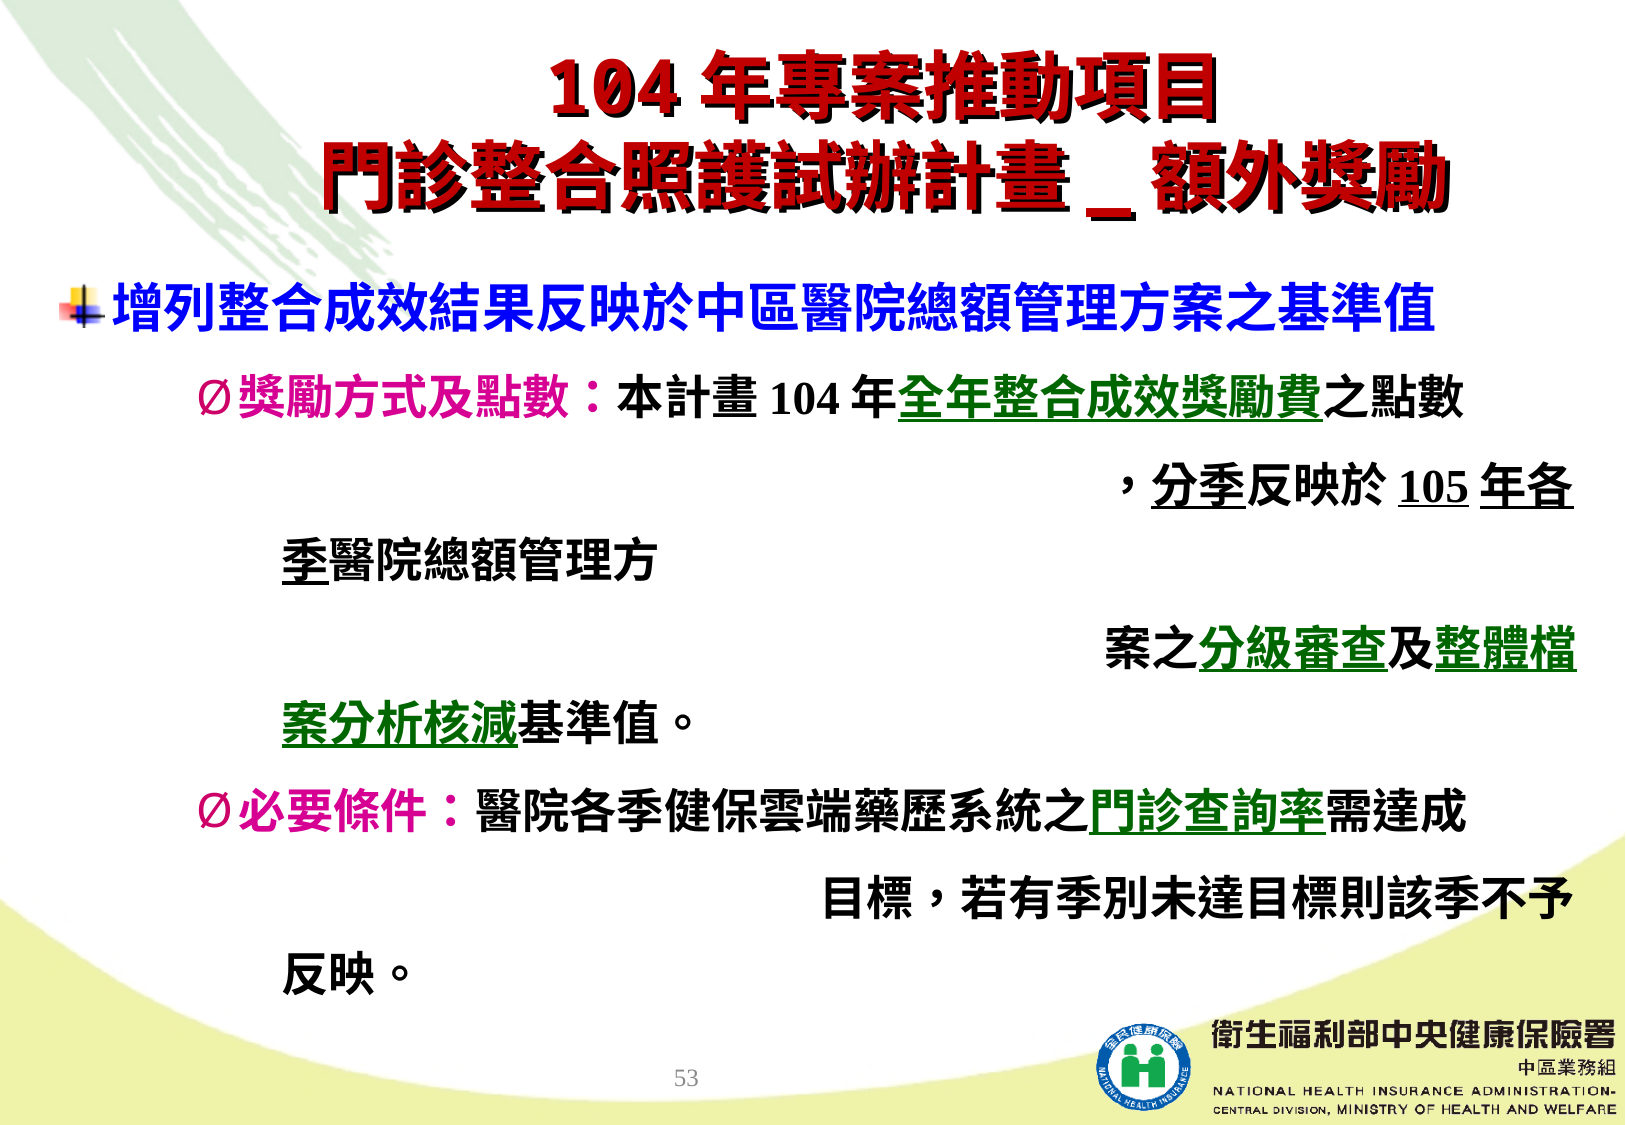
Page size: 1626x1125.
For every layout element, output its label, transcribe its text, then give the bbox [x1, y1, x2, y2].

text_box [658, 1046, 1039, 1107]
list 增列整合成效結果反映於中區醫院總額管理方案之基準值 獎勵方式及點數：本計畫104年全年整合成效獎勵費之點數 ，分季反映於105年各季醫院總額管理方 案之分級審查及整體檔案分析核減基準值。 必要條件：醫院各季健保雲端藥歷系統之門診查詢率需達成 目標，若有季別未達目標則該季不予反映。 [44, 278, 1625, 1012]
title 104年專案推動項目 門診整合照護試辦計畫_額外獎勵 [153, 31, 1616, 219]
